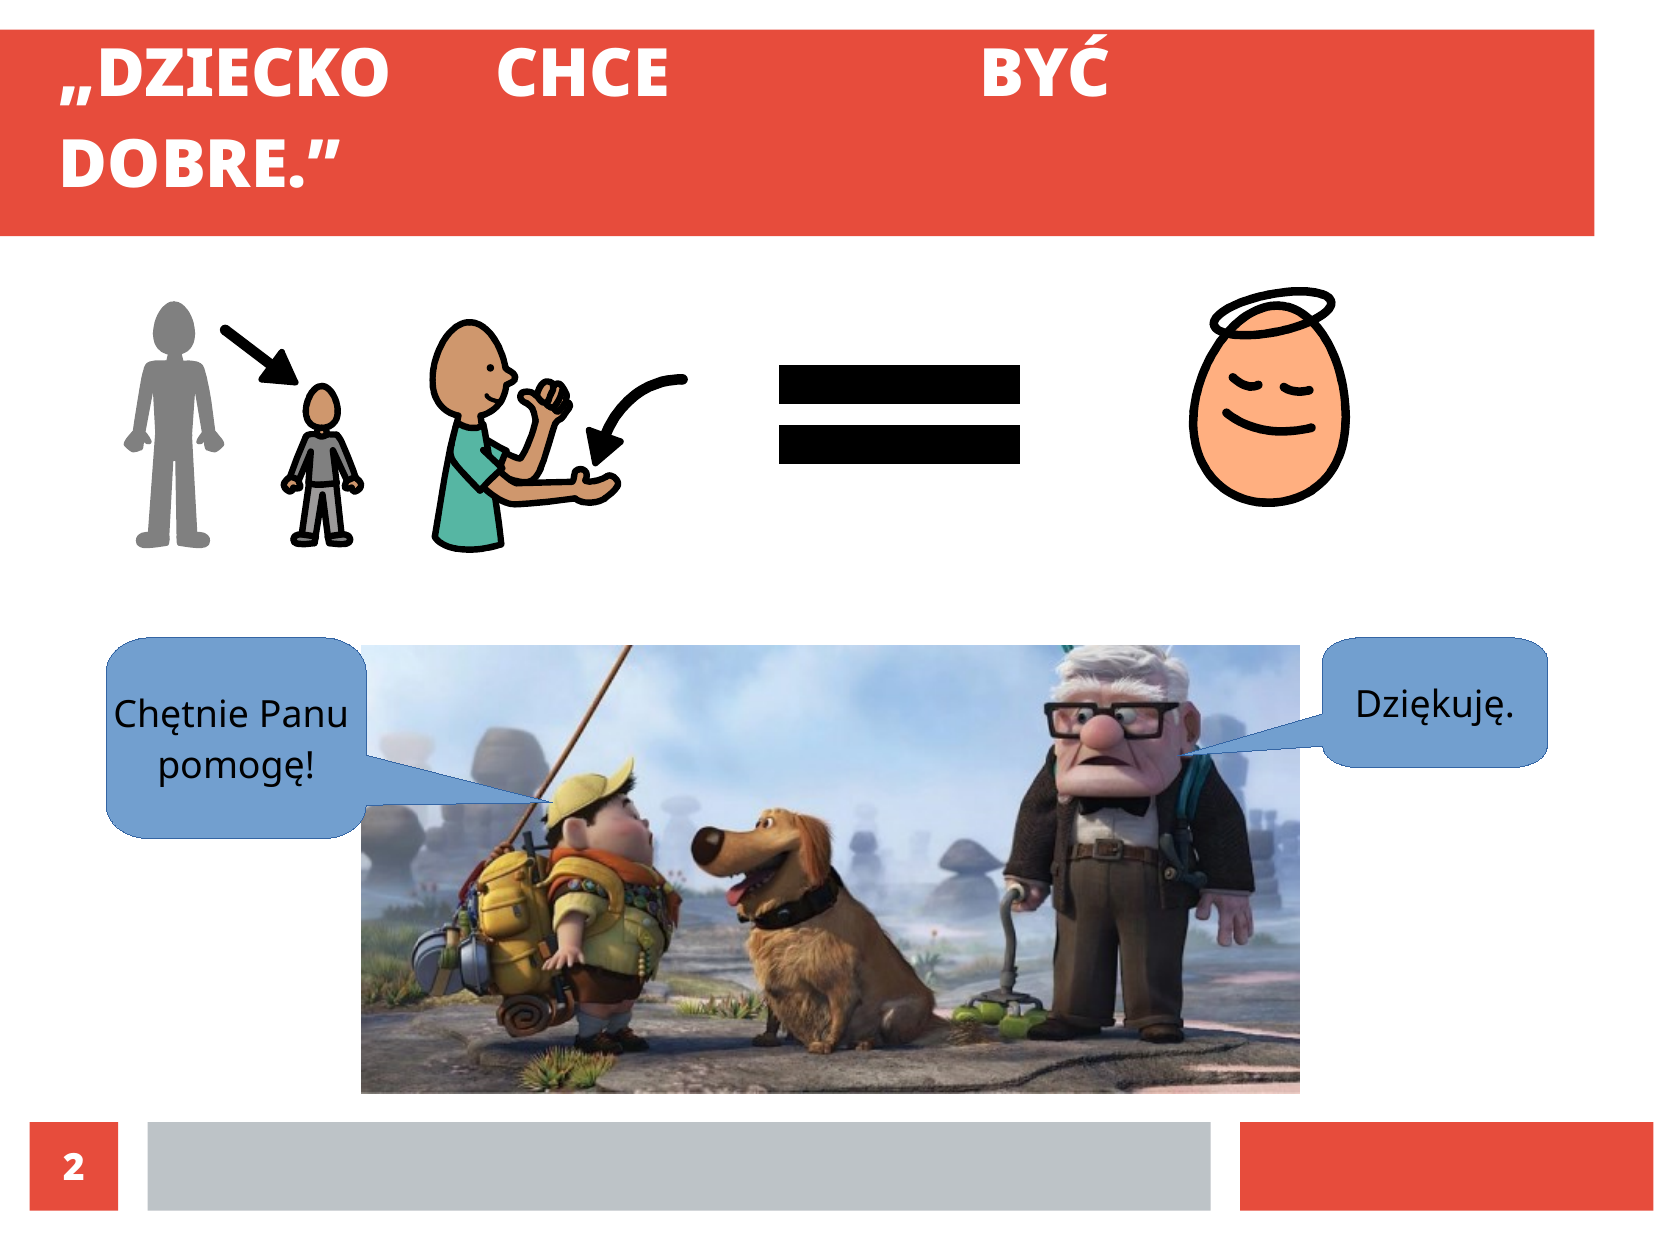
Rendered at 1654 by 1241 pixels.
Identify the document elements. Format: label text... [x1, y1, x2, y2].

title „DZIECKO CHCE BYĆ DOBRE.” [59, 59, 1595, 207]
picture [744, 283, 1053, 544]
text_box Chętnie Panu pomogę! [106, 637, 553, 839]
text_box Dziękuję. [1177, 637, 1548, 768]
picture [361, 645, 1300, 1094]
picture [401, 308, 704, 567]
picture [1115, 283, 1418, 515]
picture [87, 296, 390, 556]
